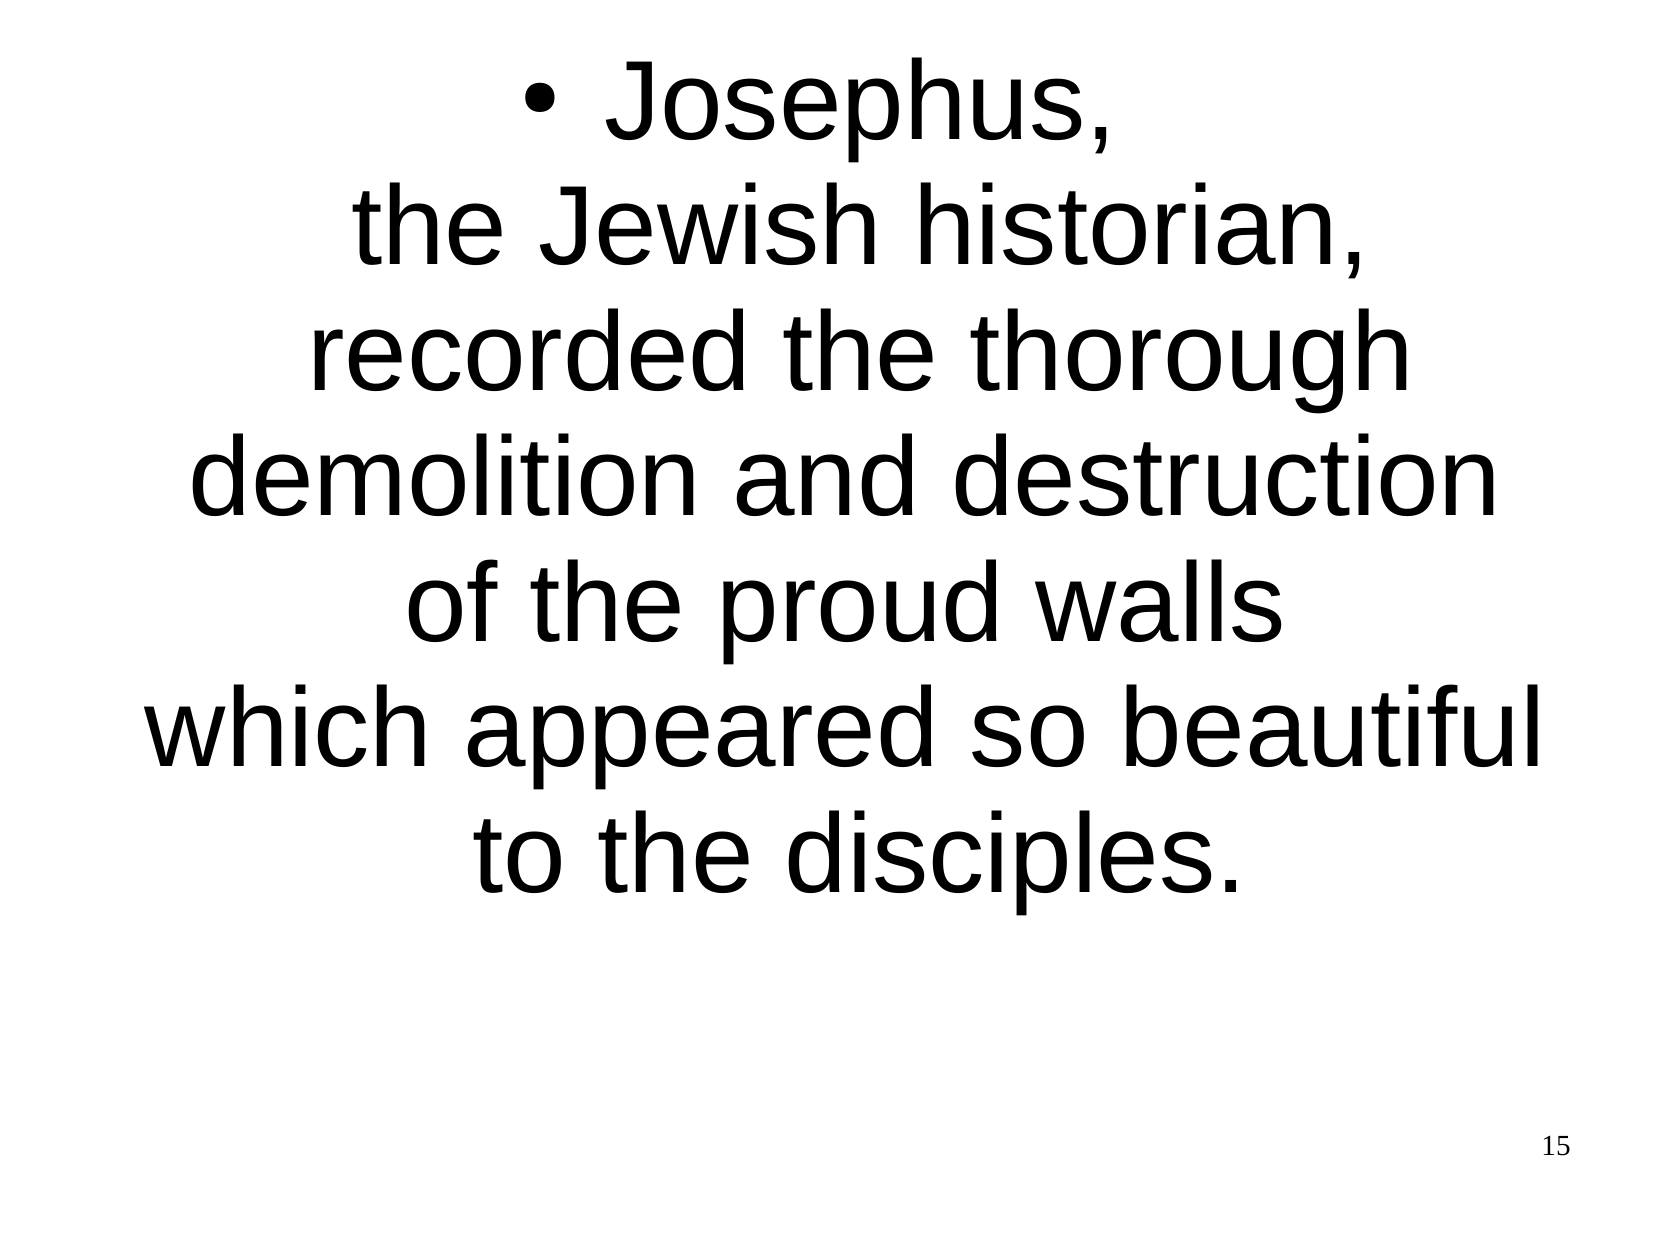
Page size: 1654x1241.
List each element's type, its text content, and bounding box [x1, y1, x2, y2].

list Josephus, the Jewish historian, recorded the thorough demolition and destruction of the proud walls which appeared so beautiful to the disciples. [37, 37, 1613, 1201]
